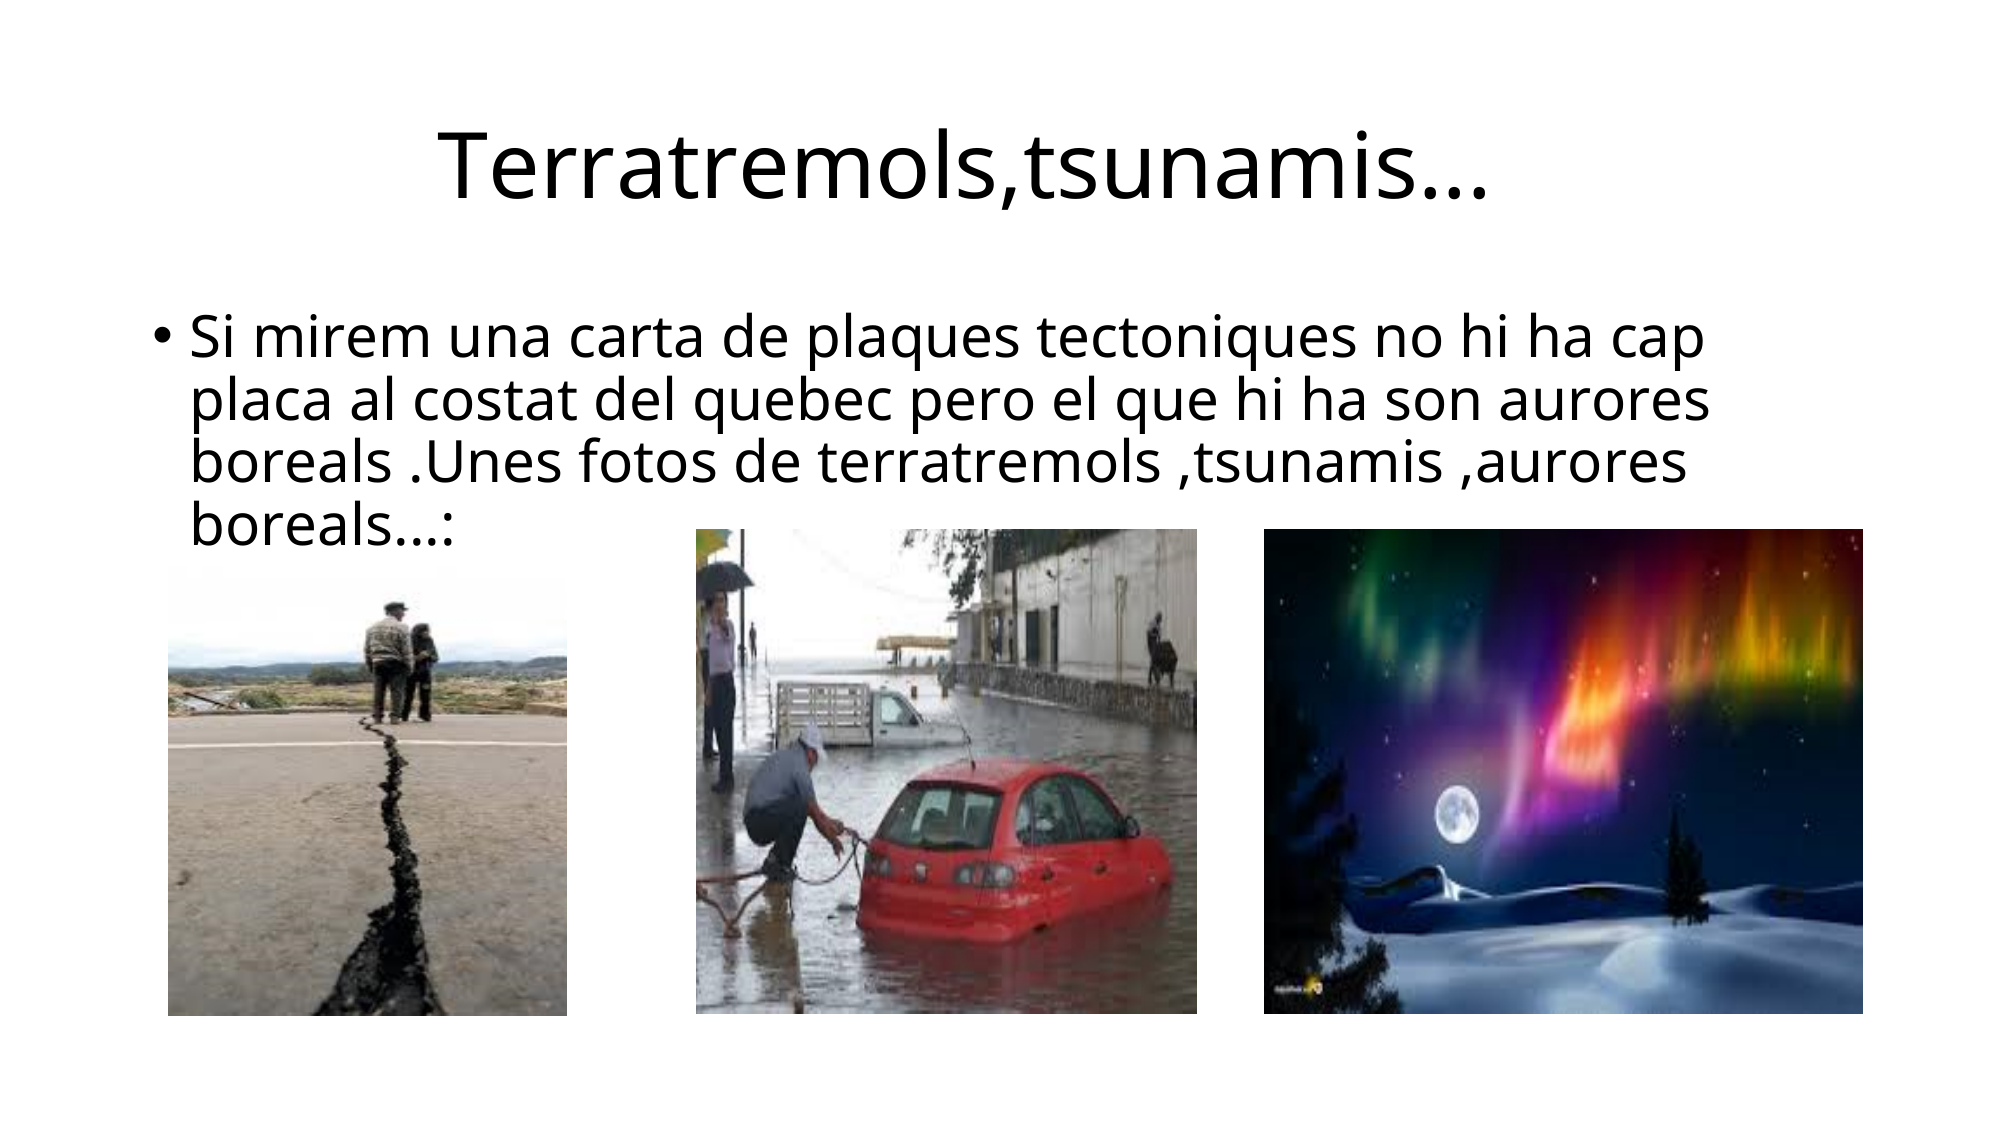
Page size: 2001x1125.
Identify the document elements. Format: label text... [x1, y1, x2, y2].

list Si mirem una carta de plaques tectoniques no hi ha cap placa al costat del quebec pero el que hi ha son aurores boreals .Unes fotos de terratremols ,tsunamis ,aurores boreals...: [137, 299, 1863, 1014]
picture [168, 566, 567, 1016]
picture [696, 529, 1197, 1014]
title Terratremols,tsunamis... [137, 59, 1863, 278]
picture [1264, 529, 1863, 1014]
